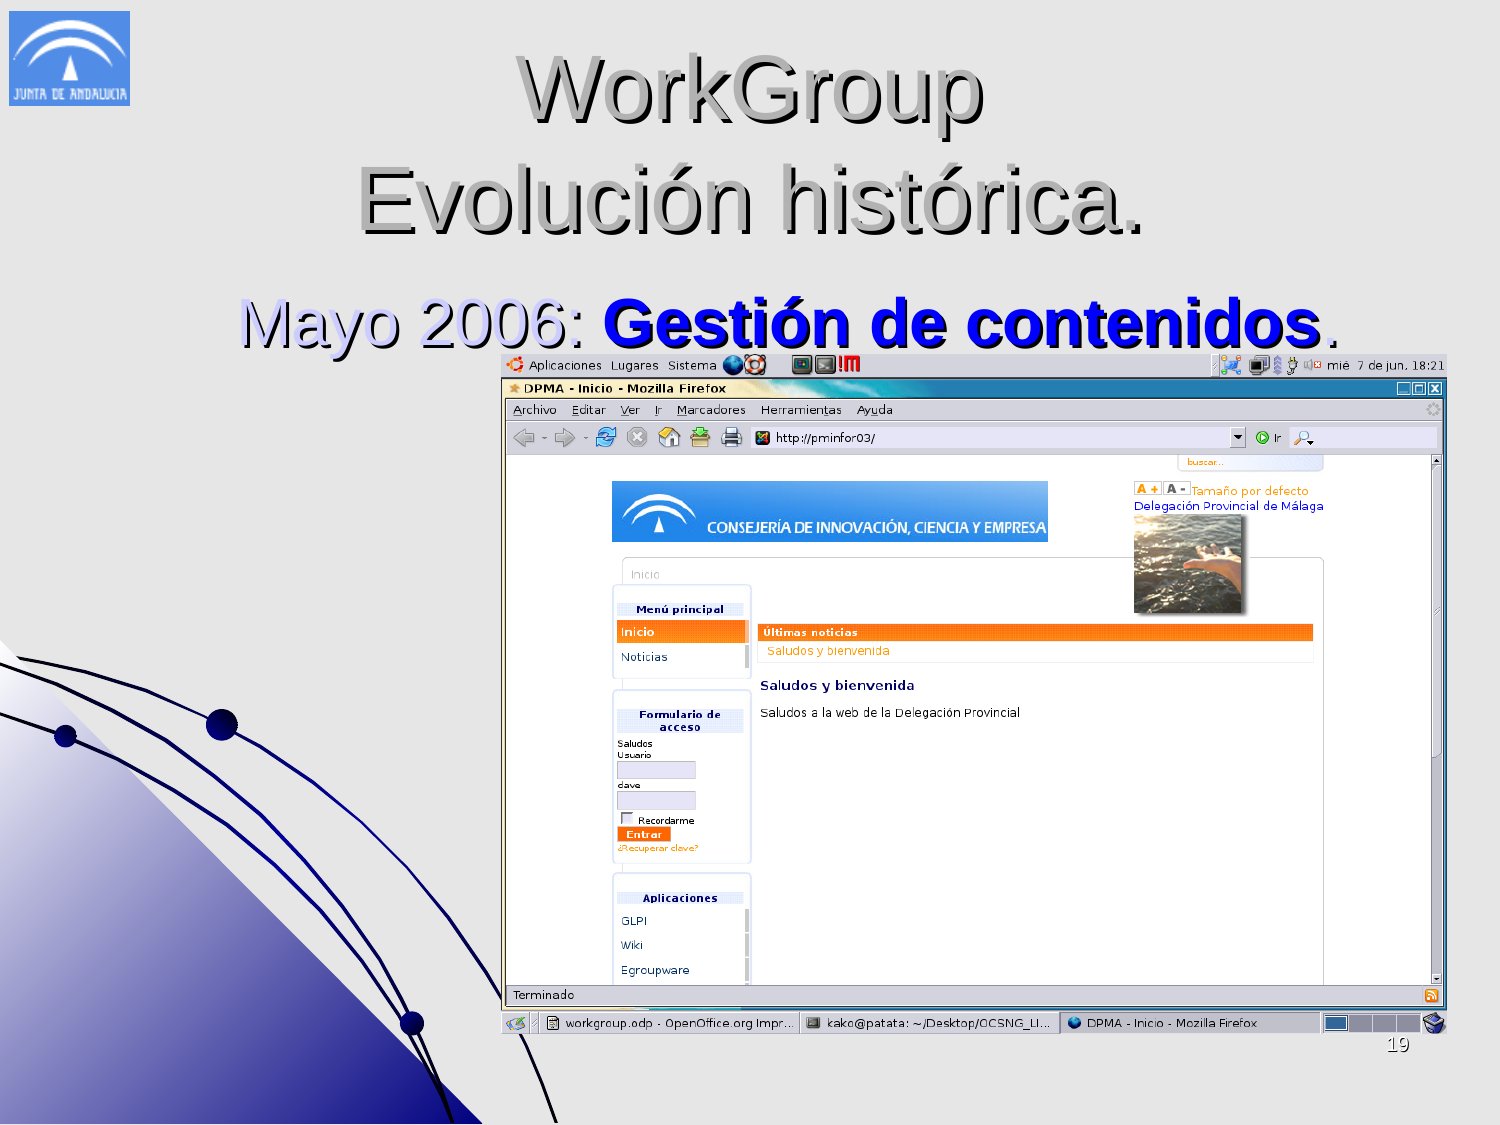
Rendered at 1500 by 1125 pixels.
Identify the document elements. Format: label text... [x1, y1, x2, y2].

list Mayo 2006: Gestión de contenidos. [236, 279, 1477, 355]
picture [501, 354, 1447, 1034]
picture [9, 11, 130, 106]
title WorkGroup Evolución histórica. [75, 16, 1425, 262]
